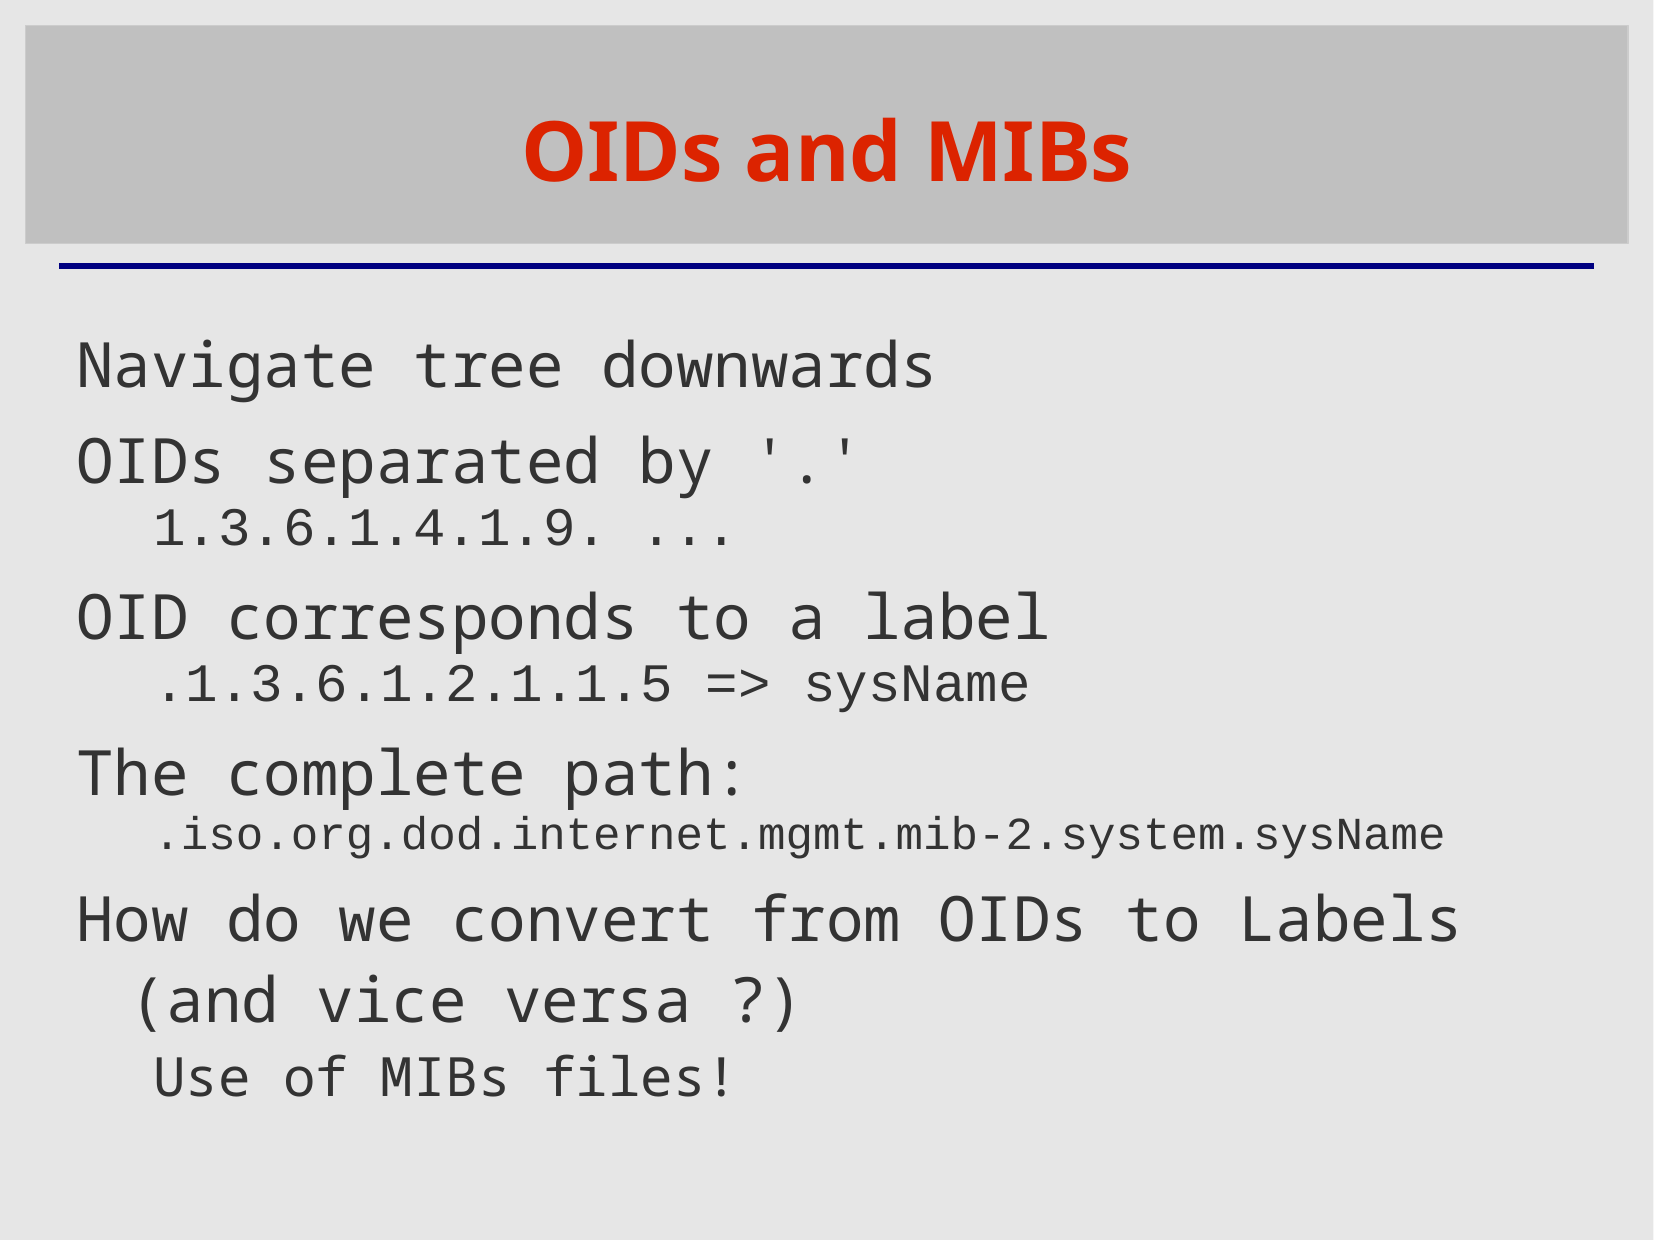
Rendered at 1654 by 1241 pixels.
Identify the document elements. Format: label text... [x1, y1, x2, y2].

title OIDs and MIBs [121, 53, 1534, 246]
list Navigate tree downwards OIDs separated by '.' 1.3.6.1.4.1.9. ... OID corresponds to a label .1.3.6.1.2.1.1.5 => sysName The complete path: .iso.org.dod.internet.mgmt.mib-2.system.sysName How do we convert from OIDs to Labels (and vice versa ?) Use of MIBs files! [59, 322, 1594, 1117]
